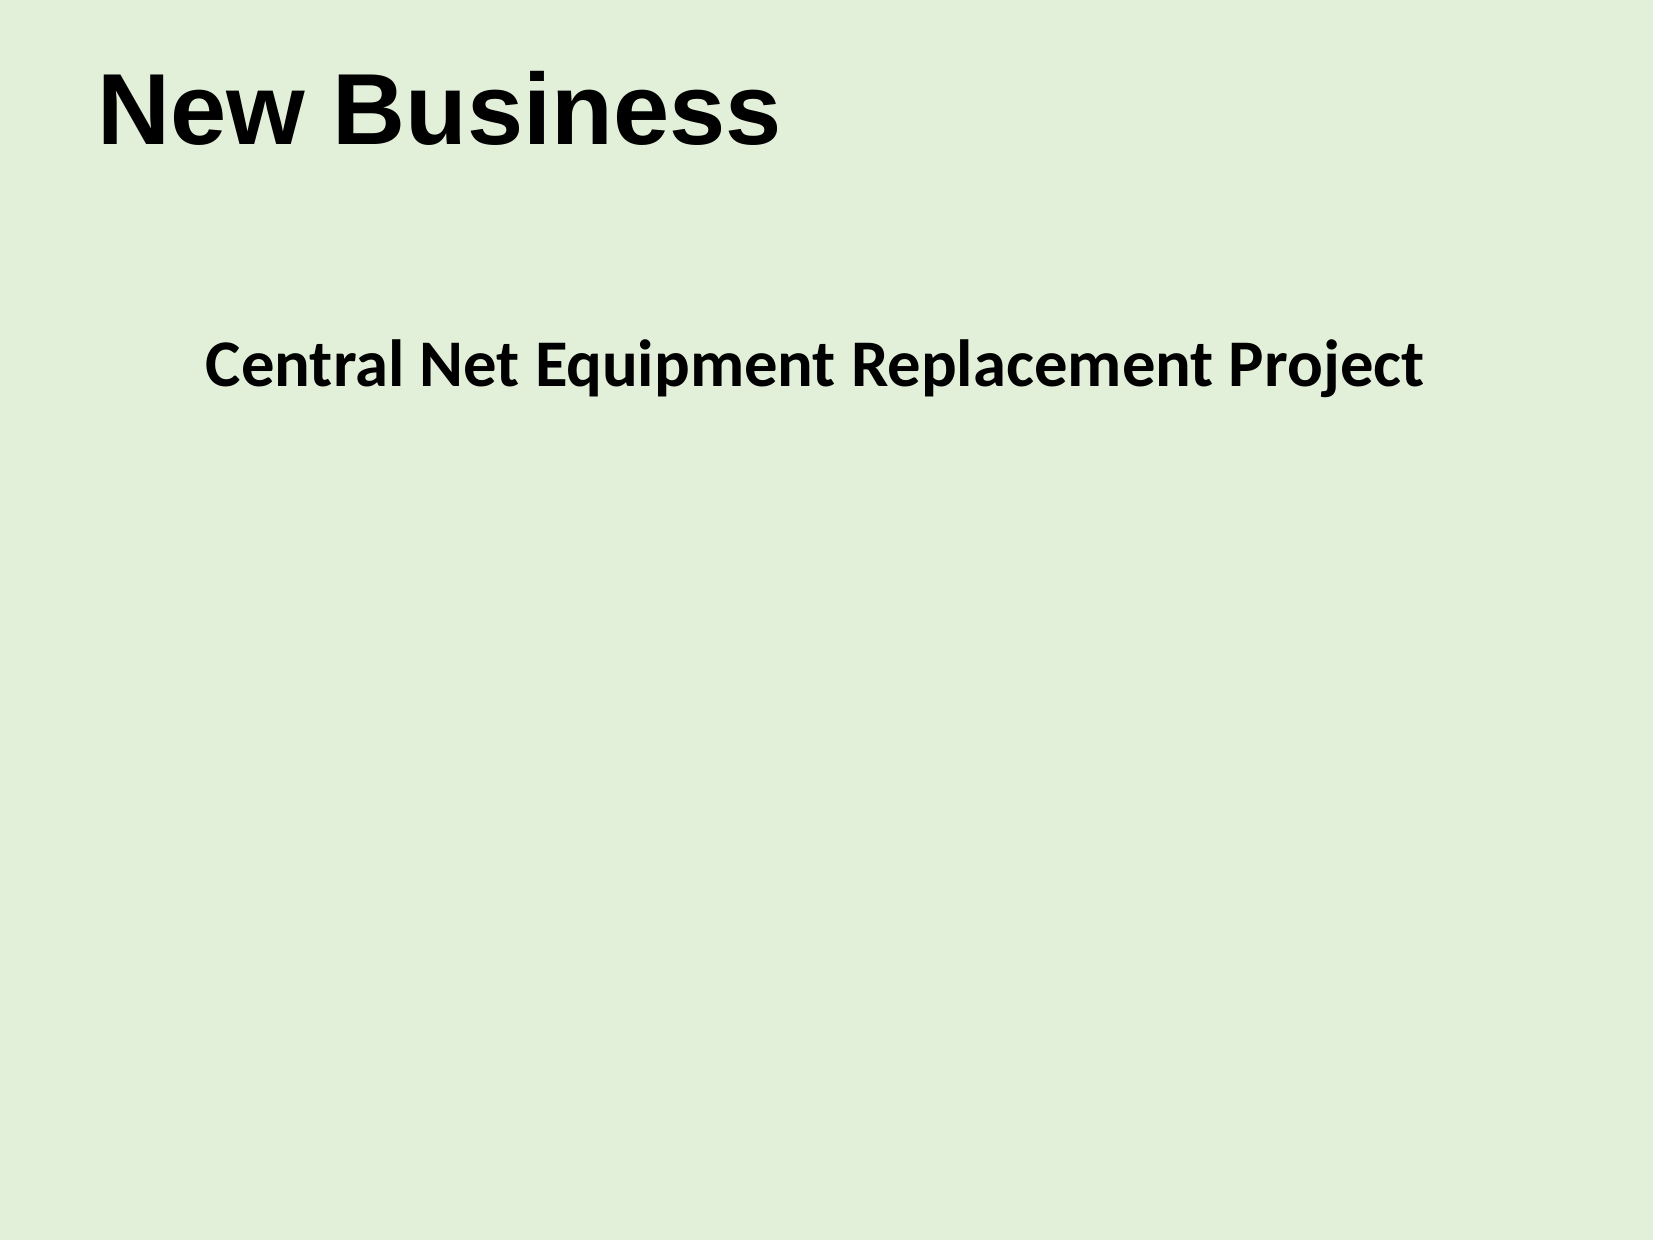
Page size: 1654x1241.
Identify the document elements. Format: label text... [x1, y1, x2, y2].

title New Business [82, 49, 1550, 183]
text_box Central Net Equipment Replacement Project [191, 320, 1442, 410]
